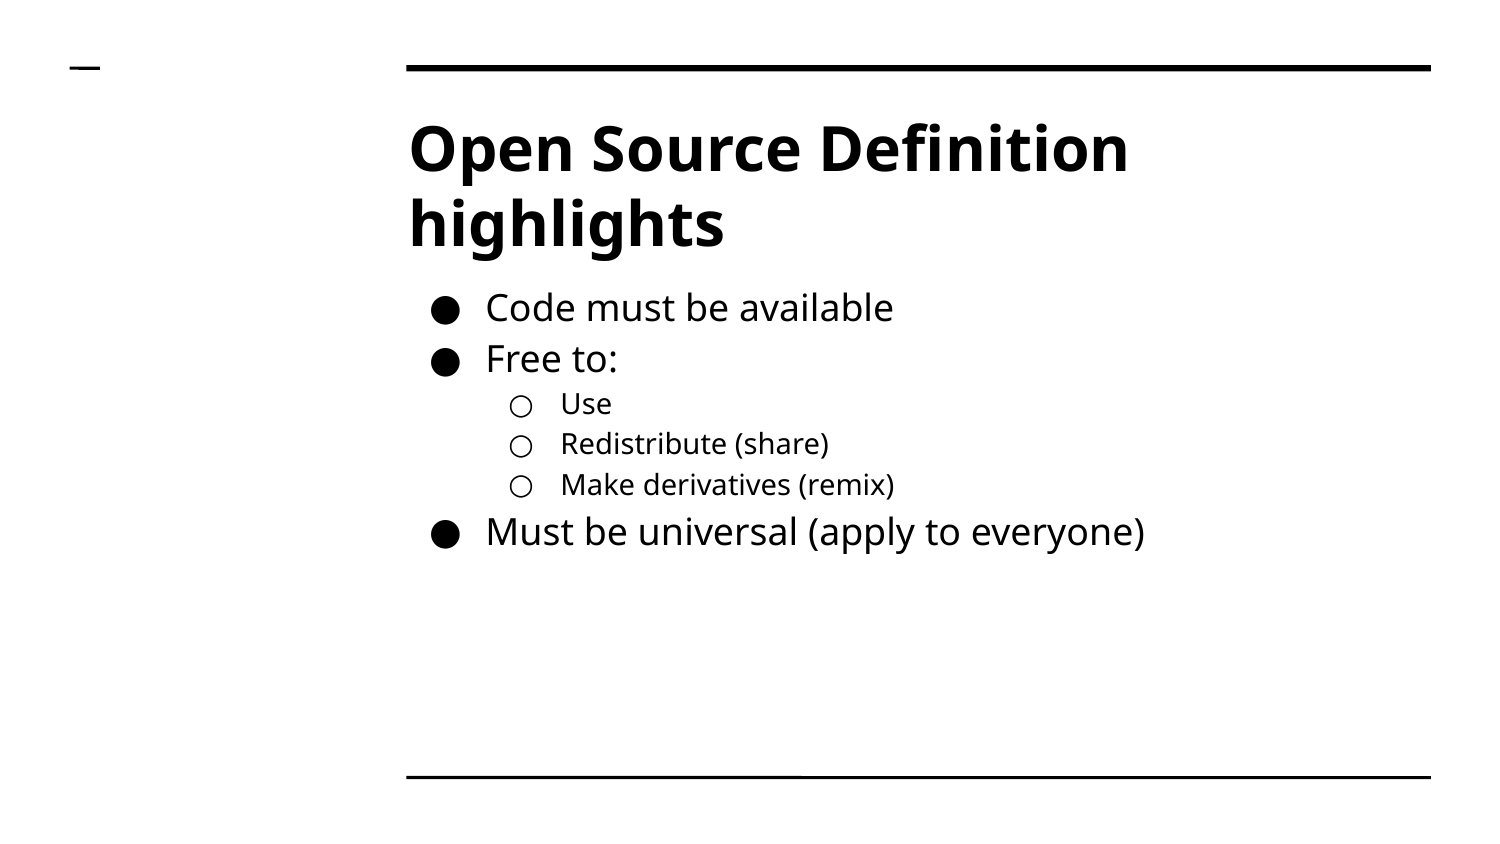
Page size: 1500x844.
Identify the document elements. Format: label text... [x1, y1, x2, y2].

list Code must be available Free to: Use Redistribute (share) Make derivatives (remix) Must be universal (apply to everyone) [395, 261, 1433, 755]
title Open Source Definition highlights [393, 94, 1431, 199]
